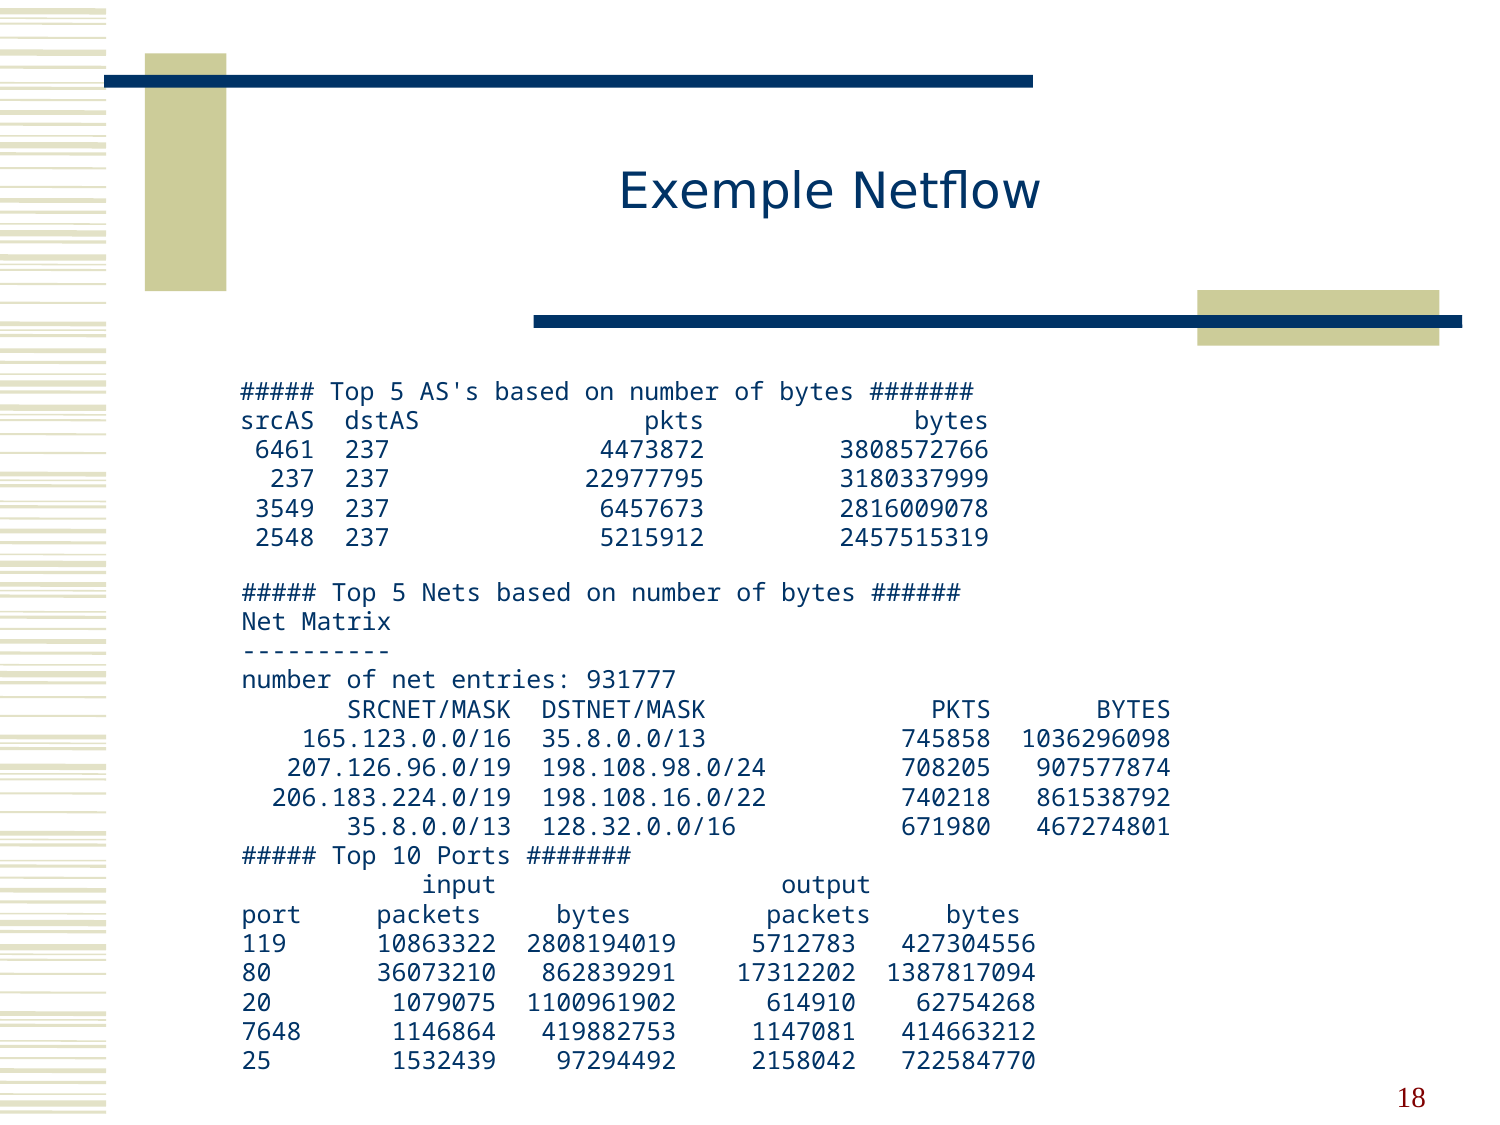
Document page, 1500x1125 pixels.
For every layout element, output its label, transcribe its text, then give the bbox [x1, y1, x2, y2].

text_box ##### Top 5 Nets based on number of bytes ###### Net Matrix ---------- number of net entries: 931777 SRCNET/MASK DSTNET/MASK PKTS BYTES 165.123.0.0/16 35.8.0.0/13 745858 1036296098 207.126.96.0/19 198.108.98.0/24 708205 907577874 206.183.224.0/19 198.108.16.0/22 740218 861538792 35.8.0.0/13 128.32.0.0/16 671980 467274801 ##### Top 10 Ports ####### input output port packets bytes packets bytes 119 10863322 2808194019 5712783 427304556 80 36073210 862839291 17312202 1387817094 20 1079075 1100961902 614910 62754268 7648 1146864 419882753 1147081 414663212 25 1532439 97294492 2158042 722584770 [226, 570, 1232, 1084]
title Exemple Netflow [225, 99, 1437, 289]
text_box ##### Top 5 AS's based on number of bytes ####### srcAS dstAS pkts bytes 6461 237 4473872 3808572766 237 237 22977795 3180337999 3549 237 6457673 2816009078 2548 237 5215912 2457515319 [224, 369, 1271, 561]
